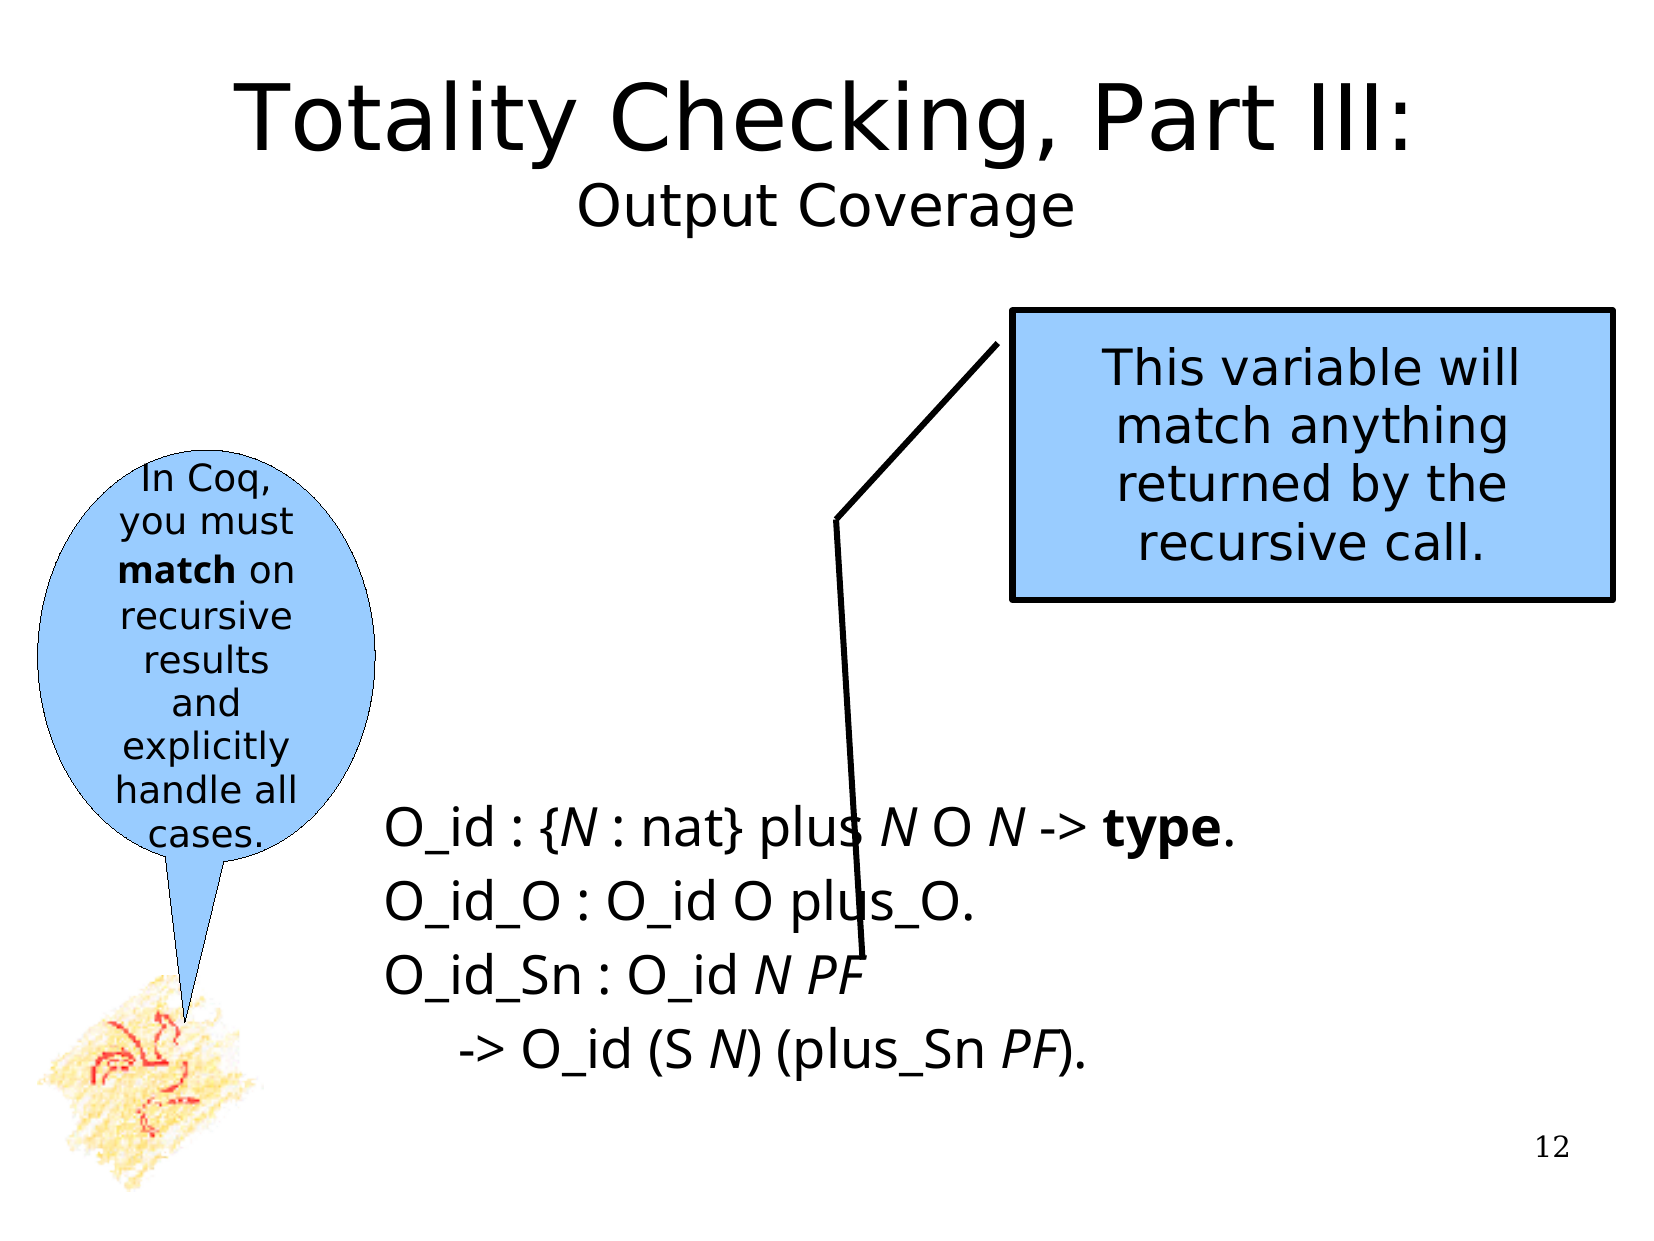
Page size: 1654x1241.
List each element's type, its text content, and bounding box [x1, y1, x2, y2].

picture [37, 975, 264, 1192]
text_box In Coq, you must match on recursive results and explicitly handle all cases. [37, 450, 376, 1023]
text_box This variable will match anything returned by the recursive call. [1013, 310, 1613, 600]
title Totality Checking, Part III: Output Coverage [82, 56, 1571, 250]
text_box O_id : {N : nat} plus N O N -> type. O_id_O : O_id O plus_O. O_id_Sn : O_id N PF -> O_id (S N) (plus_Sn PF). [368, 781, 1276, 1125]
